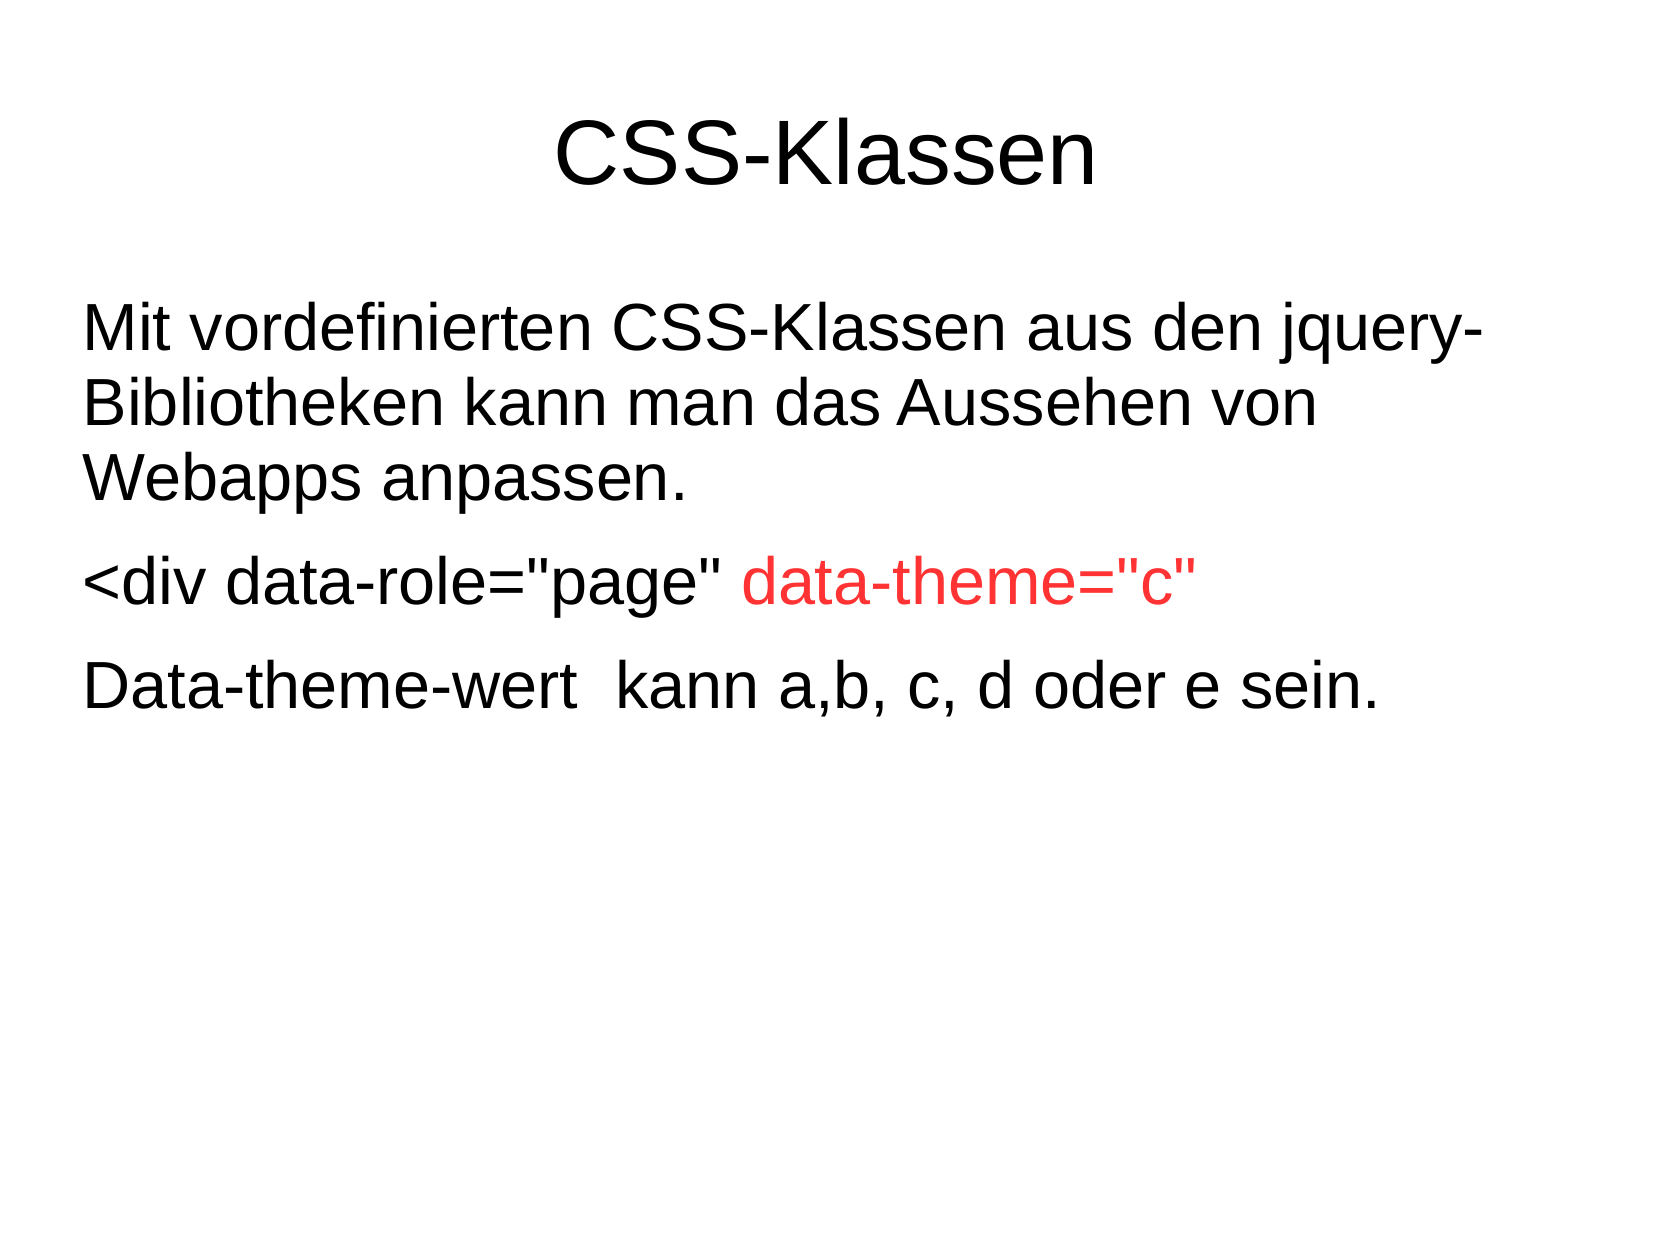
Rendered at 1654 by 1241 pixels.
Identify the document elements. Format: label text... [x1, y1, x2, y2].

title CSS-Klassen [82, 49, 1571, 257]
list Mit vordefinierten CSS-Klassen aus den jquery- Bibliotheken kann man das Aussehen von Webapps anpassen. <div data-role="page" data-theme="c" Data-theme-wert kann a,b, c, d oder e sein. [82, 290, 1571, 1010]
